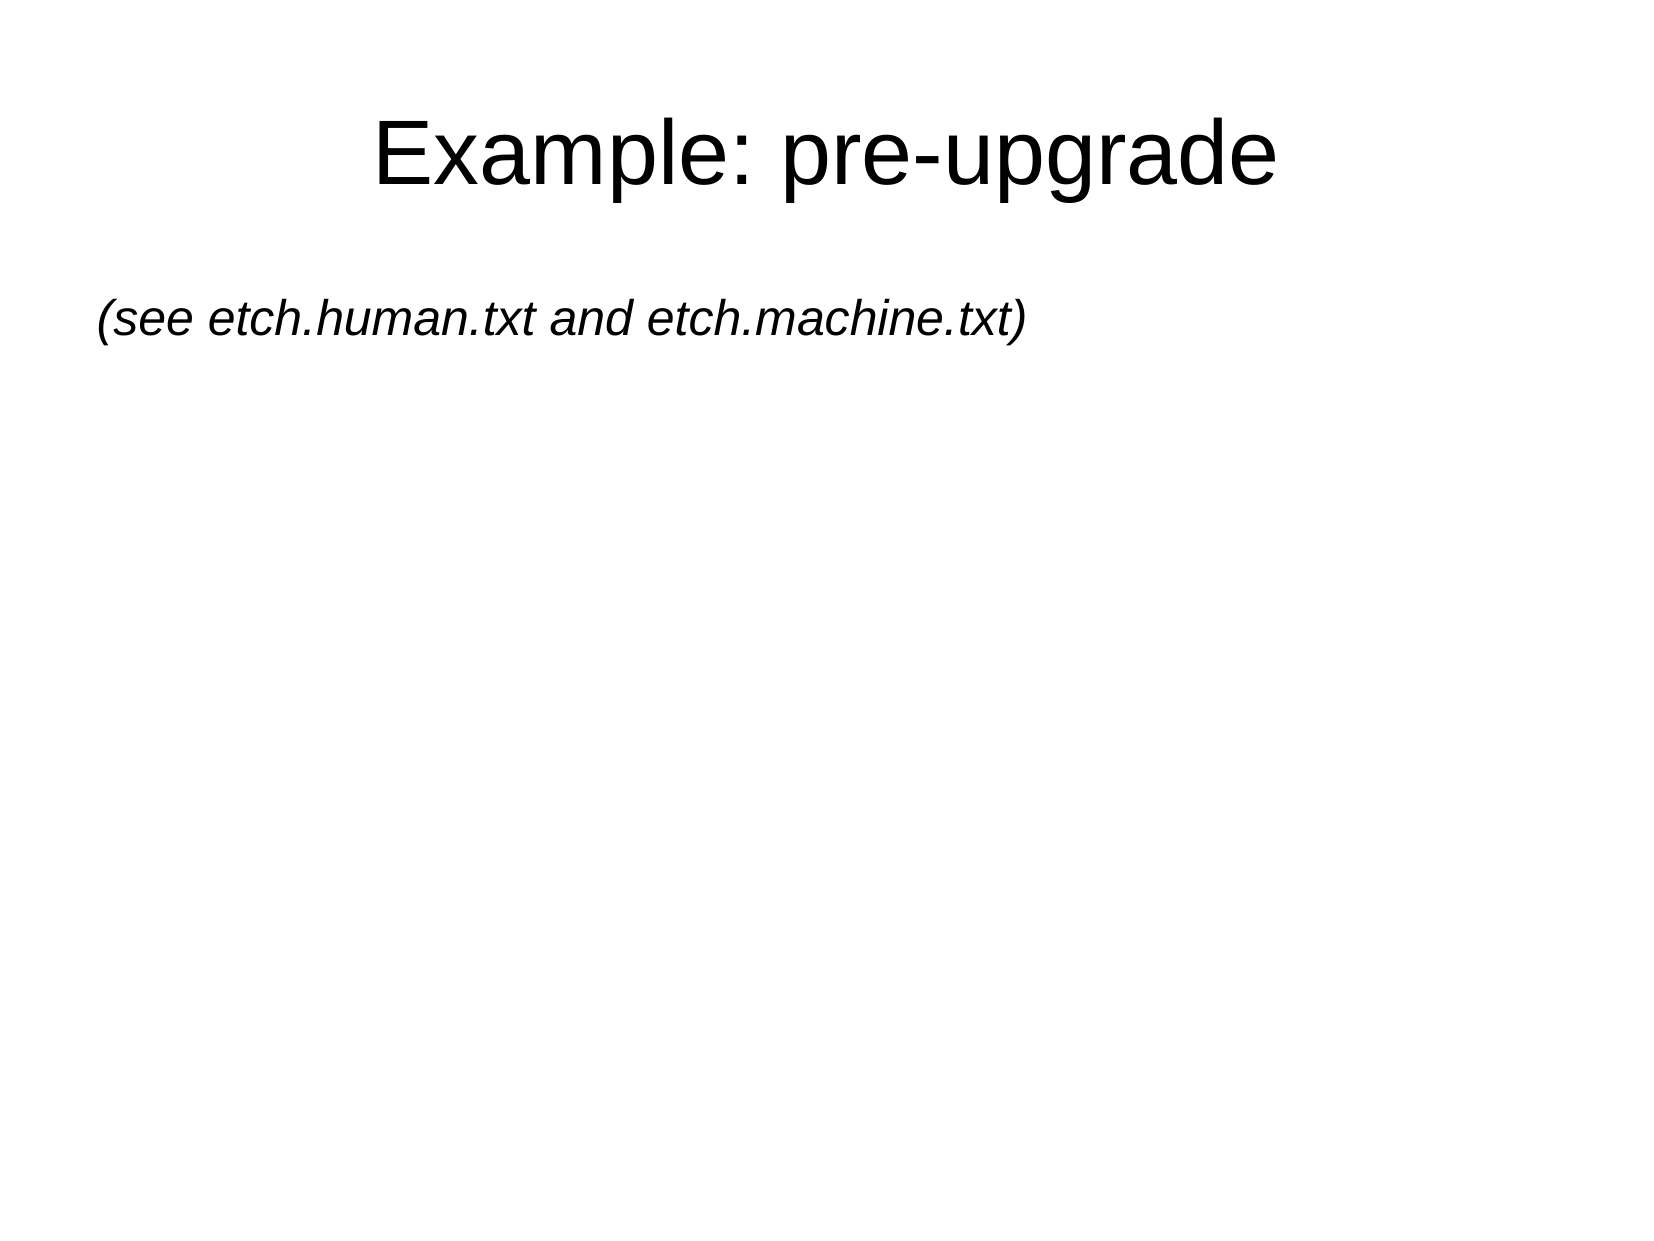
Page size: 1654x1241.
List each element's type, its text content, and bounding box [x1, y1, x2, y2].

title Example: pre-upgrade [82, 56, 1571, 250]
list (see etch.human.txt and etch.machine.txt) [82, 290, 1571, 1109]
